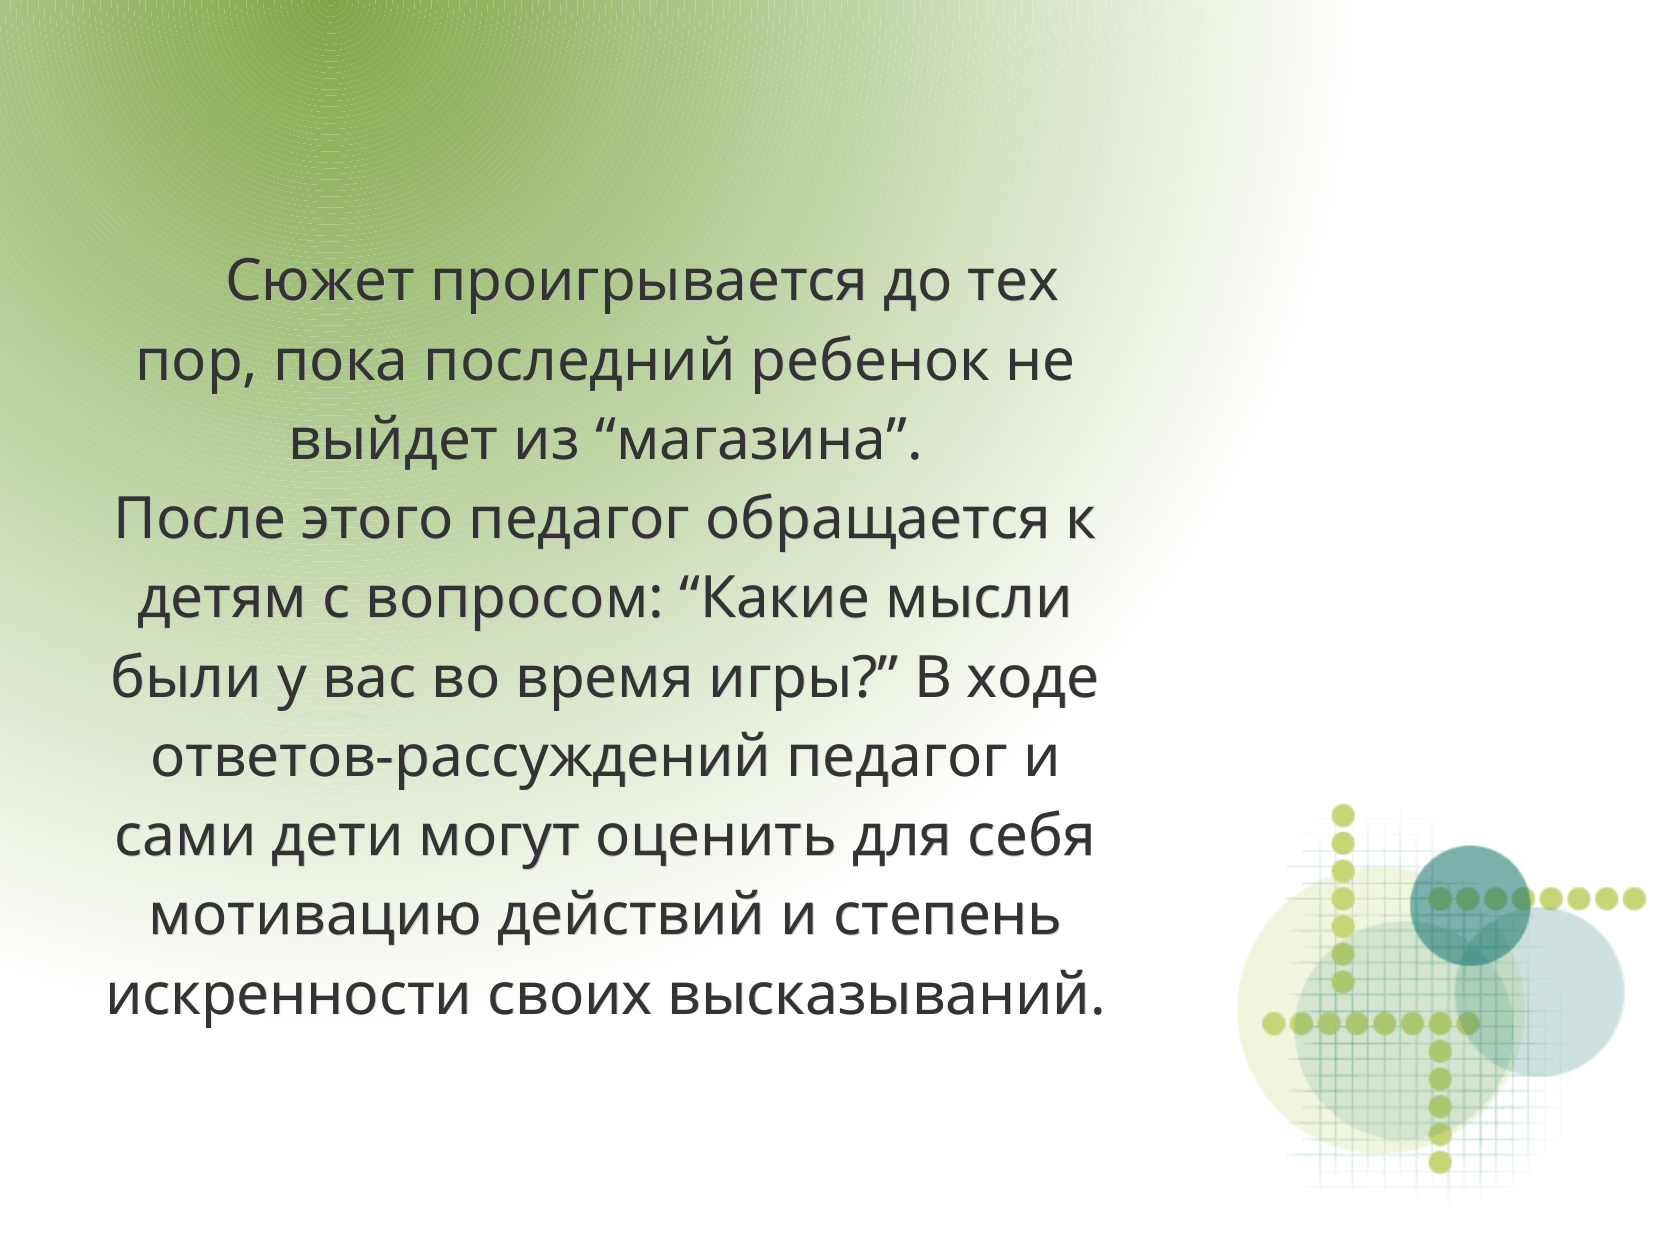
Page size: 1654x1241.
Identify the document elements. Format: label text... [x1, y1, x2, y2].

picture [1224, 792, 1654, 1211]
title Сюжет проигрывается до тех пор, пока последний ребенок не выйдет из “магазина”. После этого педагог обращается к детям с вопросом: “Какие мысли были у вас во время игры?” В ходе ответов-рассуждений педагог и сами дети могут оценить для себя мотивацию действий и степень искренности своих высказываний. [88, 147, 1123, 1123]
